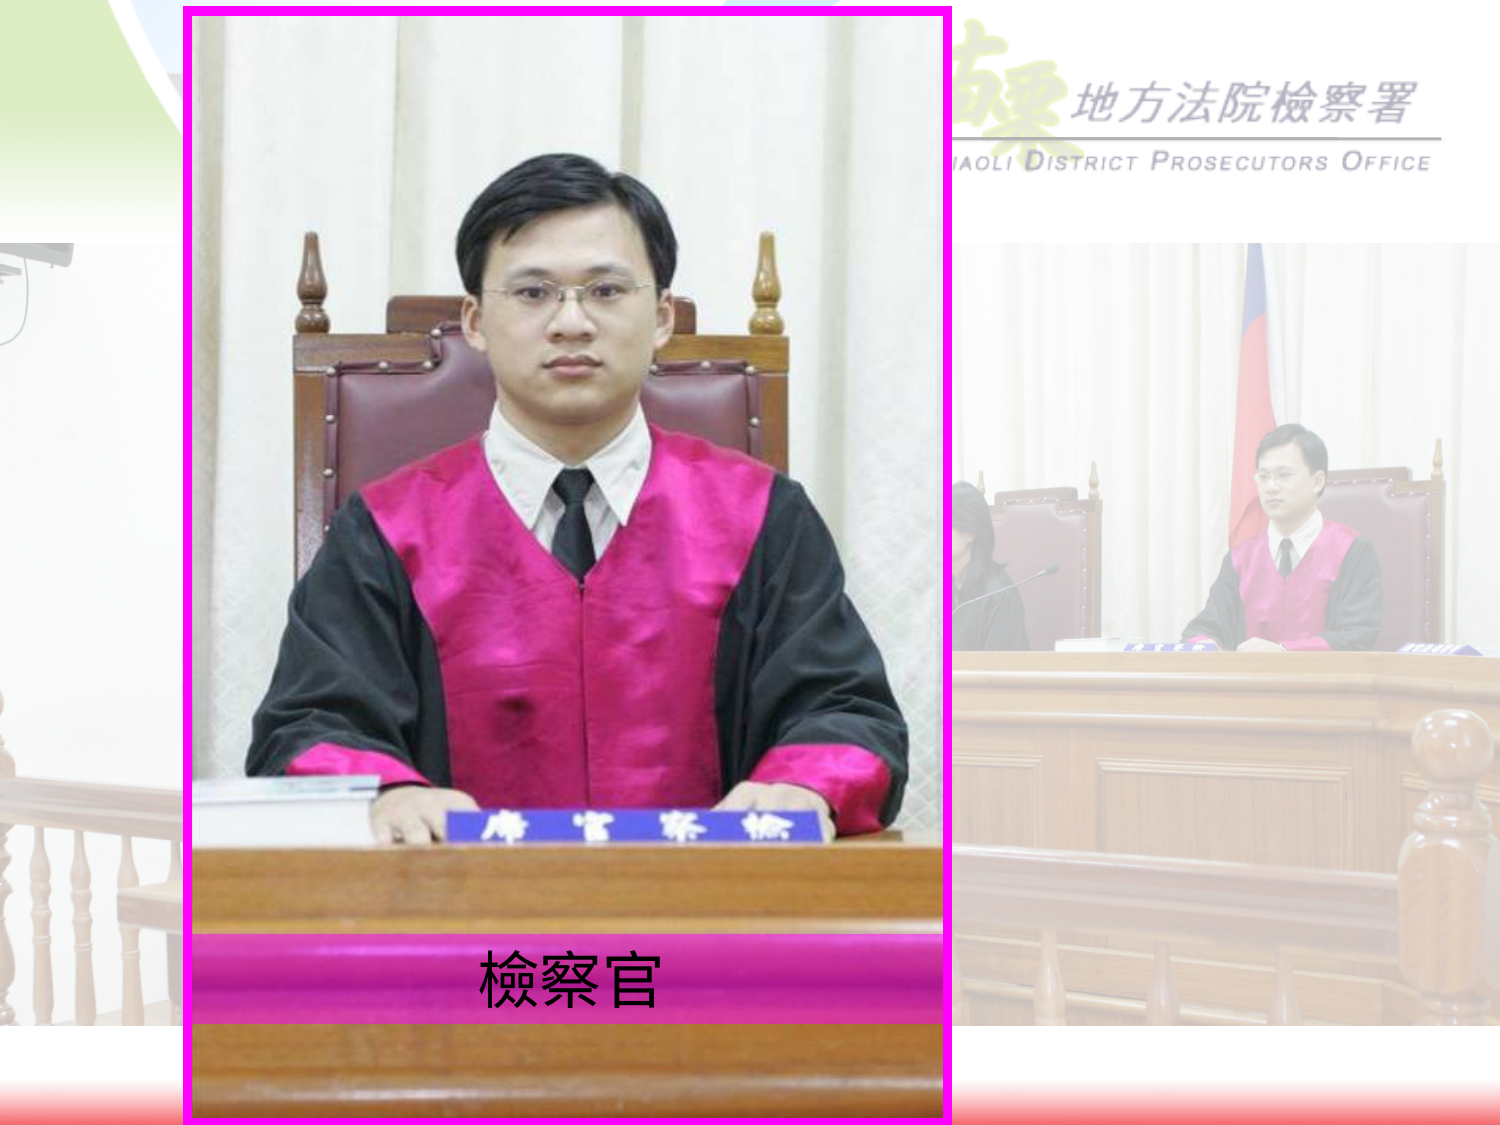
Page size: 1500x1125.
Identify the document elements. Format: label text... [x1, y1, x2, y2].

text_box 檢察官 [191, 933, 950, 1024]
picture [952, 1026, 1500, 1125]
picture [0, 1026, 183, 1125]
picture [191, 1024, 943, 1118]
picture [191, 15, 943, 933]
text_box [0, 0, 1500, 1026]
